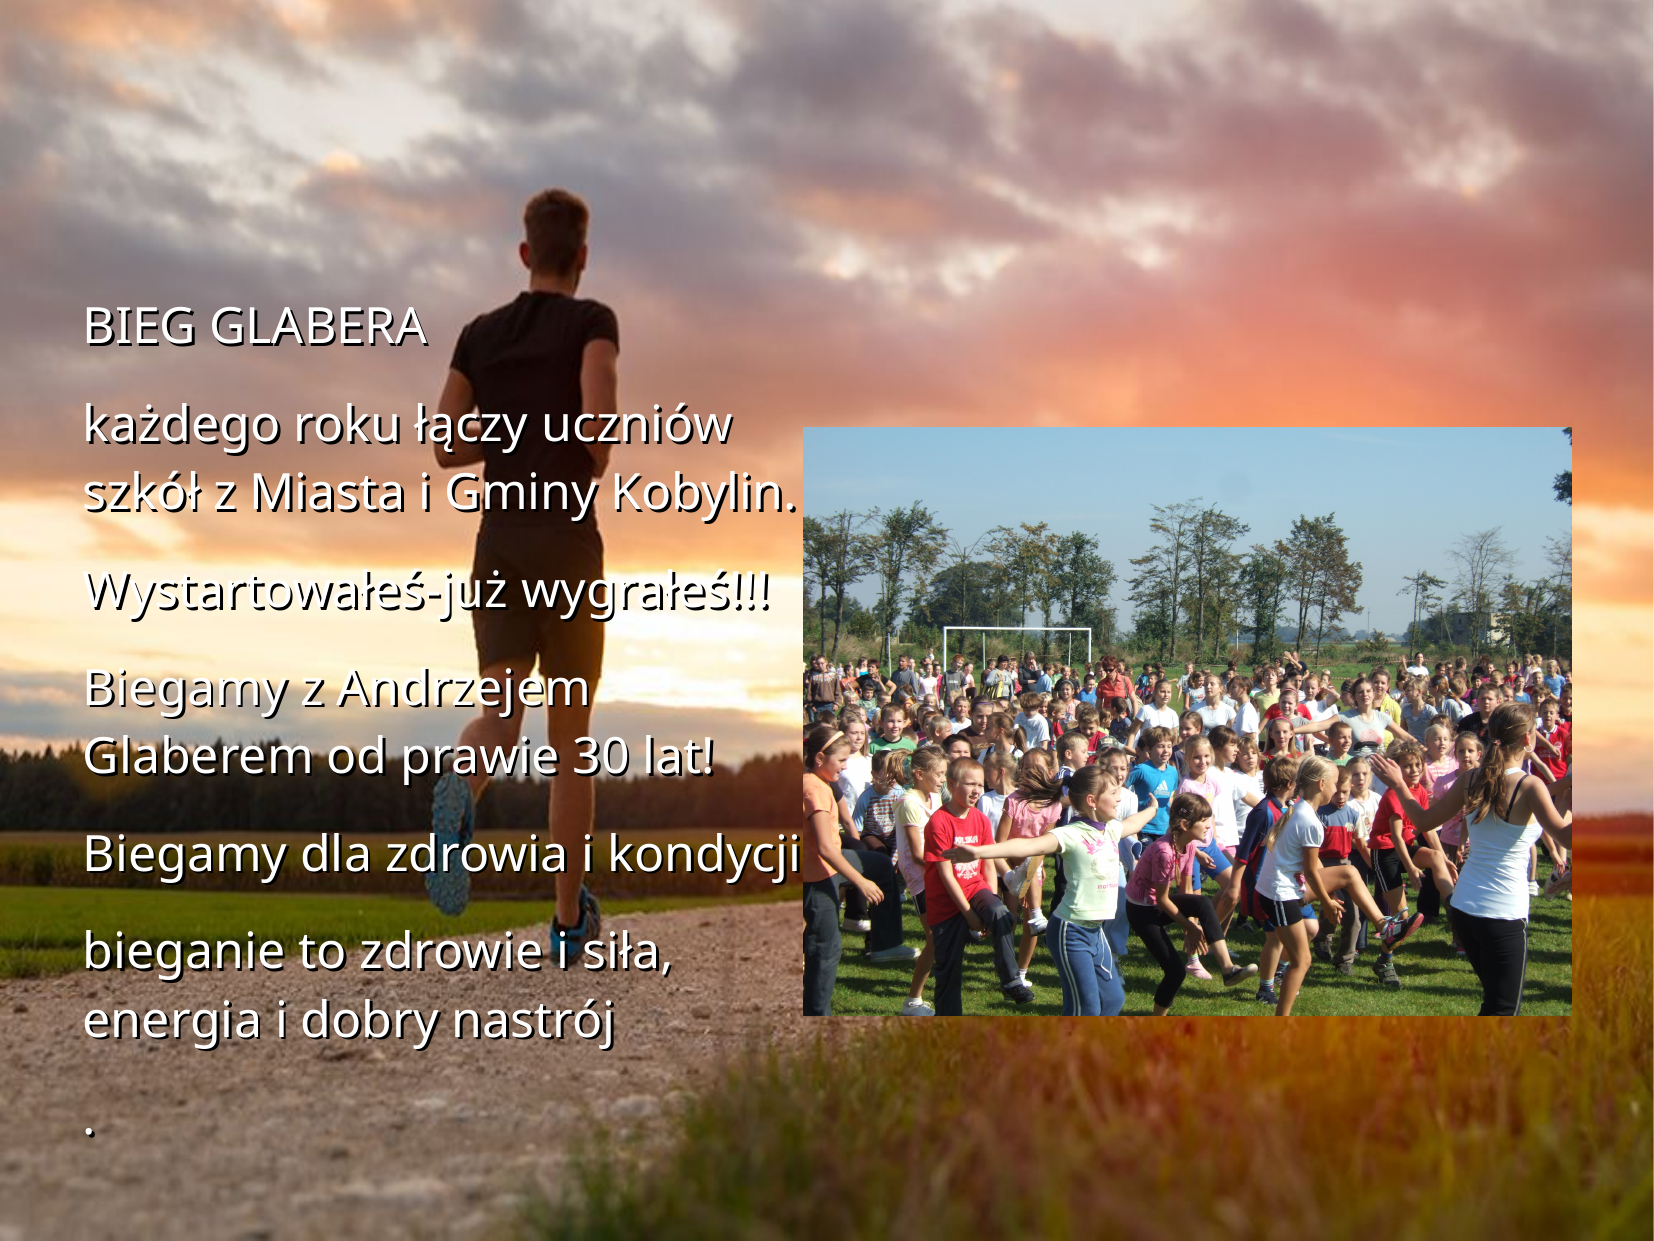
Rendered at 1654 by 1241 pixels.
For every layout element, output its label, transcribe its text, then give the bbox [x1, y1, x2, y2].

picture [0, 0, 1654, 1241]
list BIEG GLABERA każdego roku łączy uczniów szkół z Miasta i Gminy Kobylin. Wystartowałeś-już wygrałeś!!! Biegamy z Andrzejem Glaberem od prawie 30 lat! Biegamy dla zdrowia i kondycji bieganie to zdrowie i siła, energia i dobry nastrój . [82, 290, 809, 1165]
